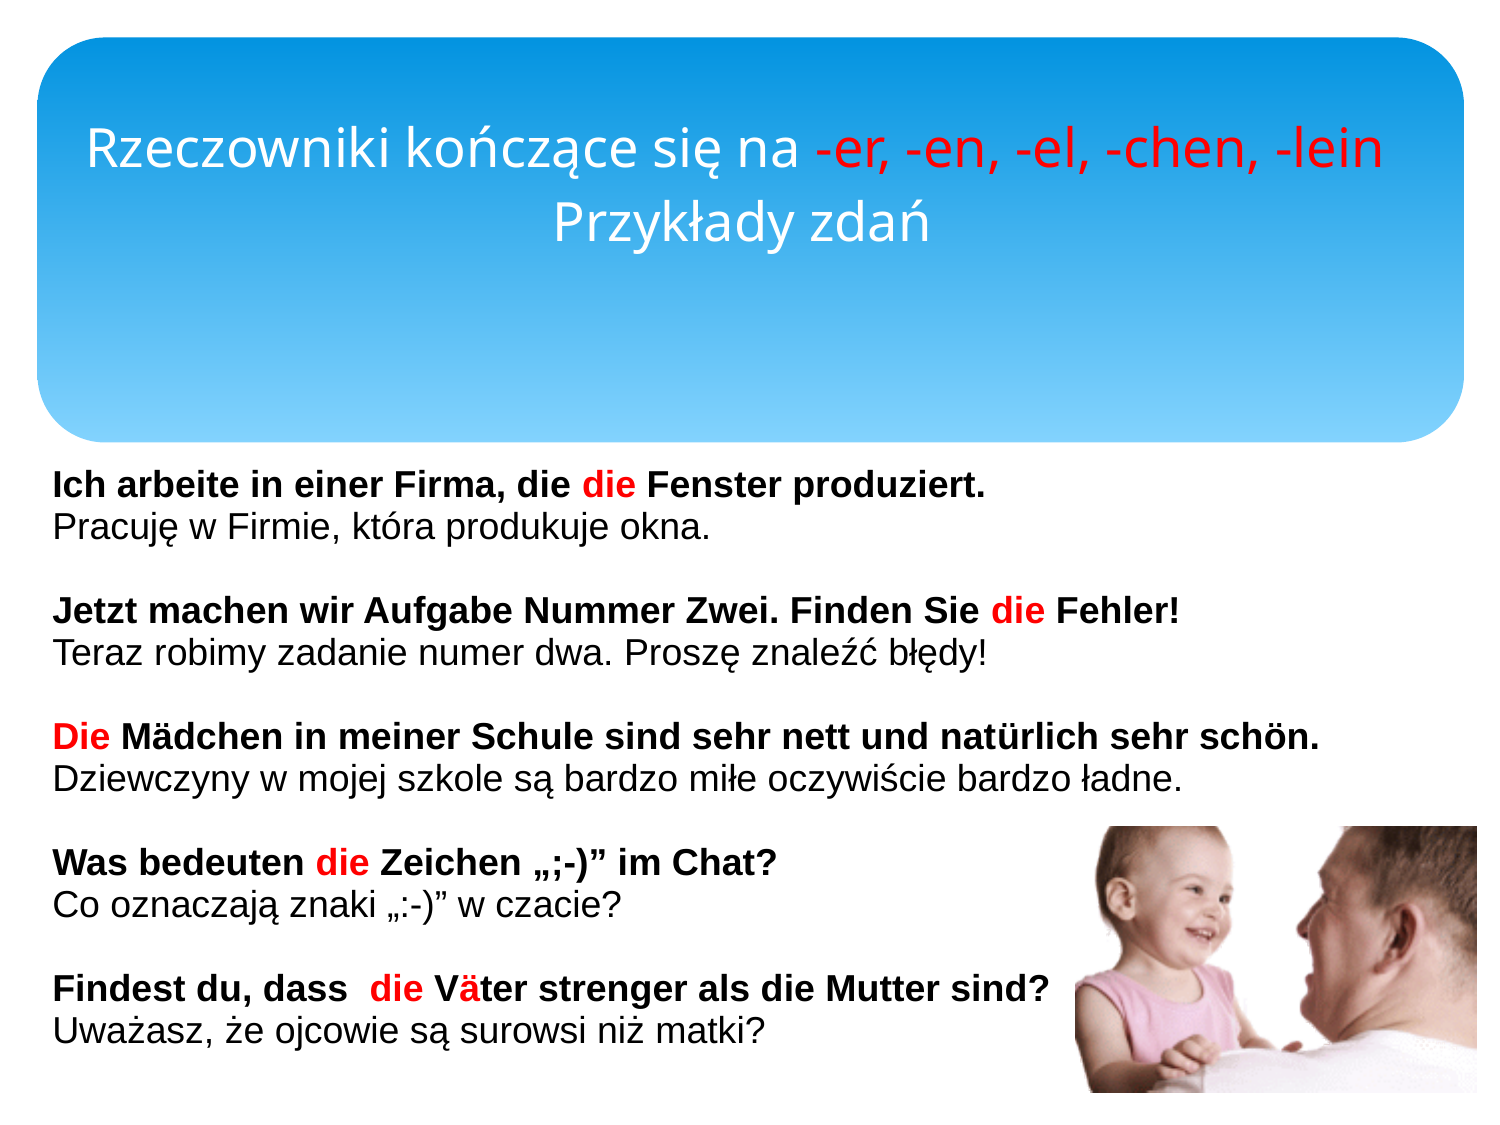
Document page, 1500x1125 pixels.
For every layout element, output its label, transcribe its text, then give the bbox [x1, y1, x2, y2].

text_box Ich arbeite in einer Firma, die die Fenster produziert. Pracuję w Firmie, która produkuje okna. Jetzt machen wir Aufgabe Nummer Zwei. Finden Sie die Fehler! Teraz robimy zadanie numer dwa. Proszę znaleźć błędy! Die Mädchen in meiner Schule sind sehr nett und natürlich sehr schön. Dziewczyny w mojej szkole są bardzo miłe oczywiście bardzo ładne. Was bedeuten die Zeichen „;-)” im Chat? Co oznaczają znaki „:-)” w czacie? Findest du, dass die Väter strenger als die Mutter sind? Uważasz, że ojcowie są surowsi niż matki? [37, 455, 1336, 1125]
picture [1075, 826, 1477, 1093]
title Rzeczowniki kończące się na -er, -en, -el, -chen, -lein Przykłady zdań [67, 88, 1418, 280]
